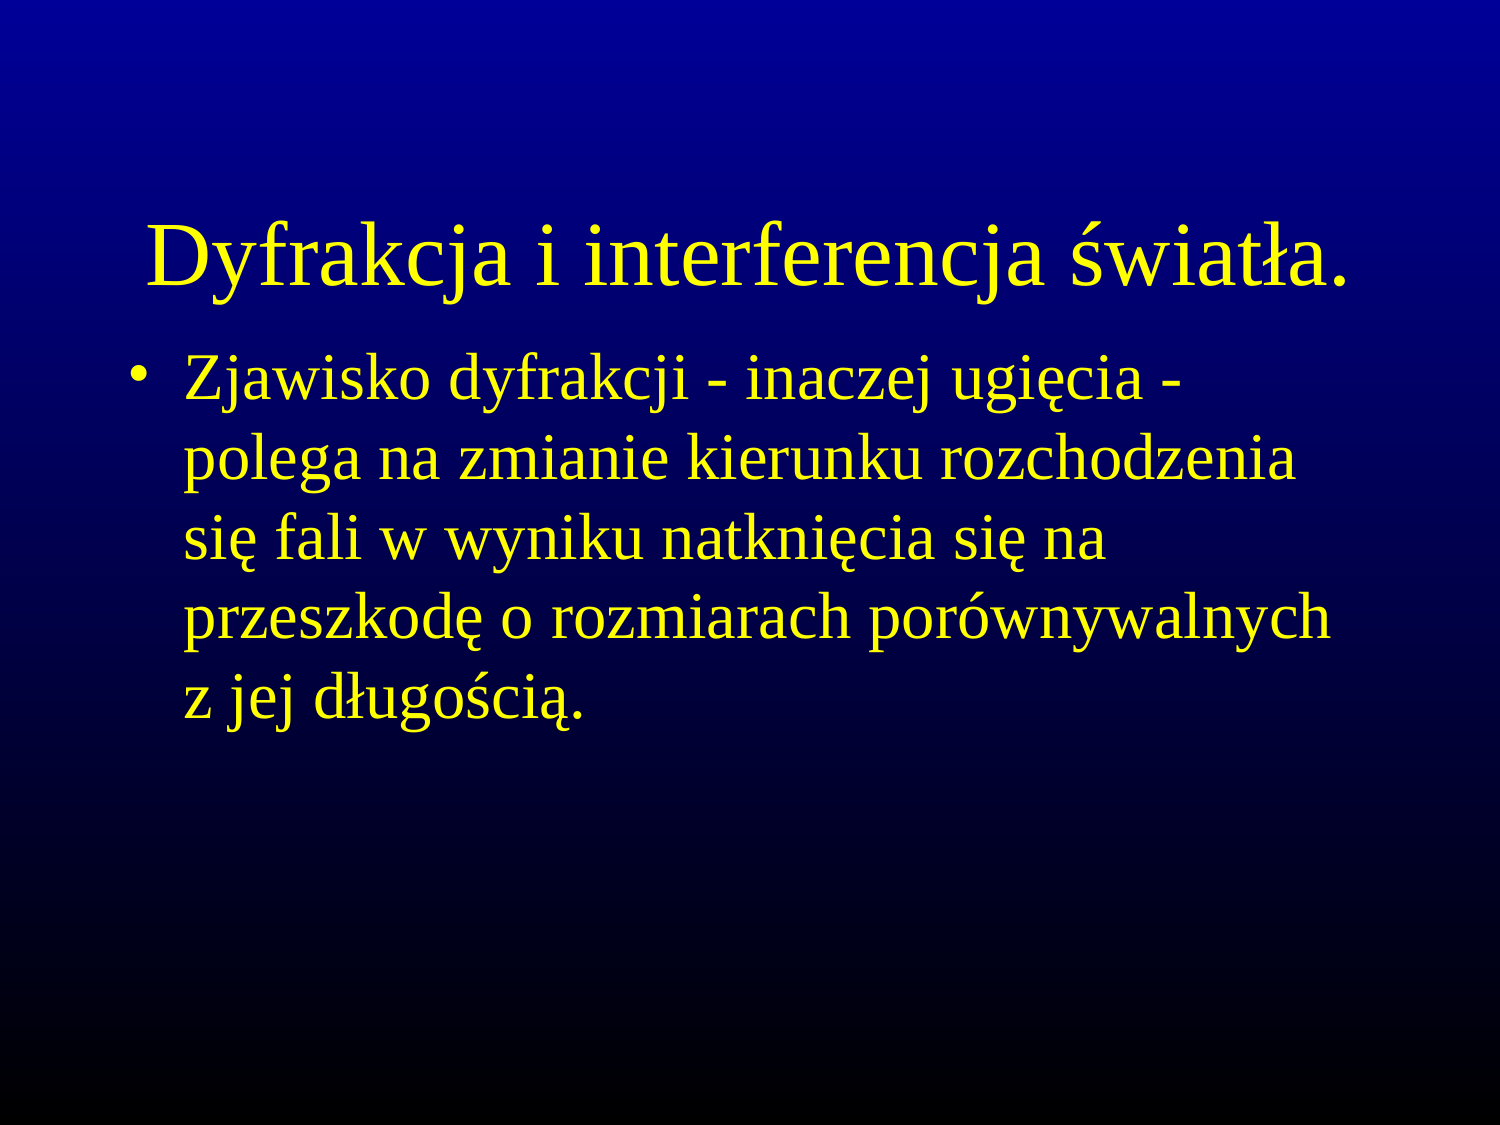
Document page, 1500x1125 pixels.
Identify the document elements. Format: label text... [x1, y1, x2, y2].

text_box Zjawisko dyfrakcji - inaczej ugięcia - polega na zmianie kierunku rozchodzenia się fali w wyniku natknięcia się na przeszkodę o rozmiarach porównywalnych z jej długością. [112, 324, 1388, 1001]
text_box Dyfrakcja i interferencja światła. [112, 99, 1388, 288]
